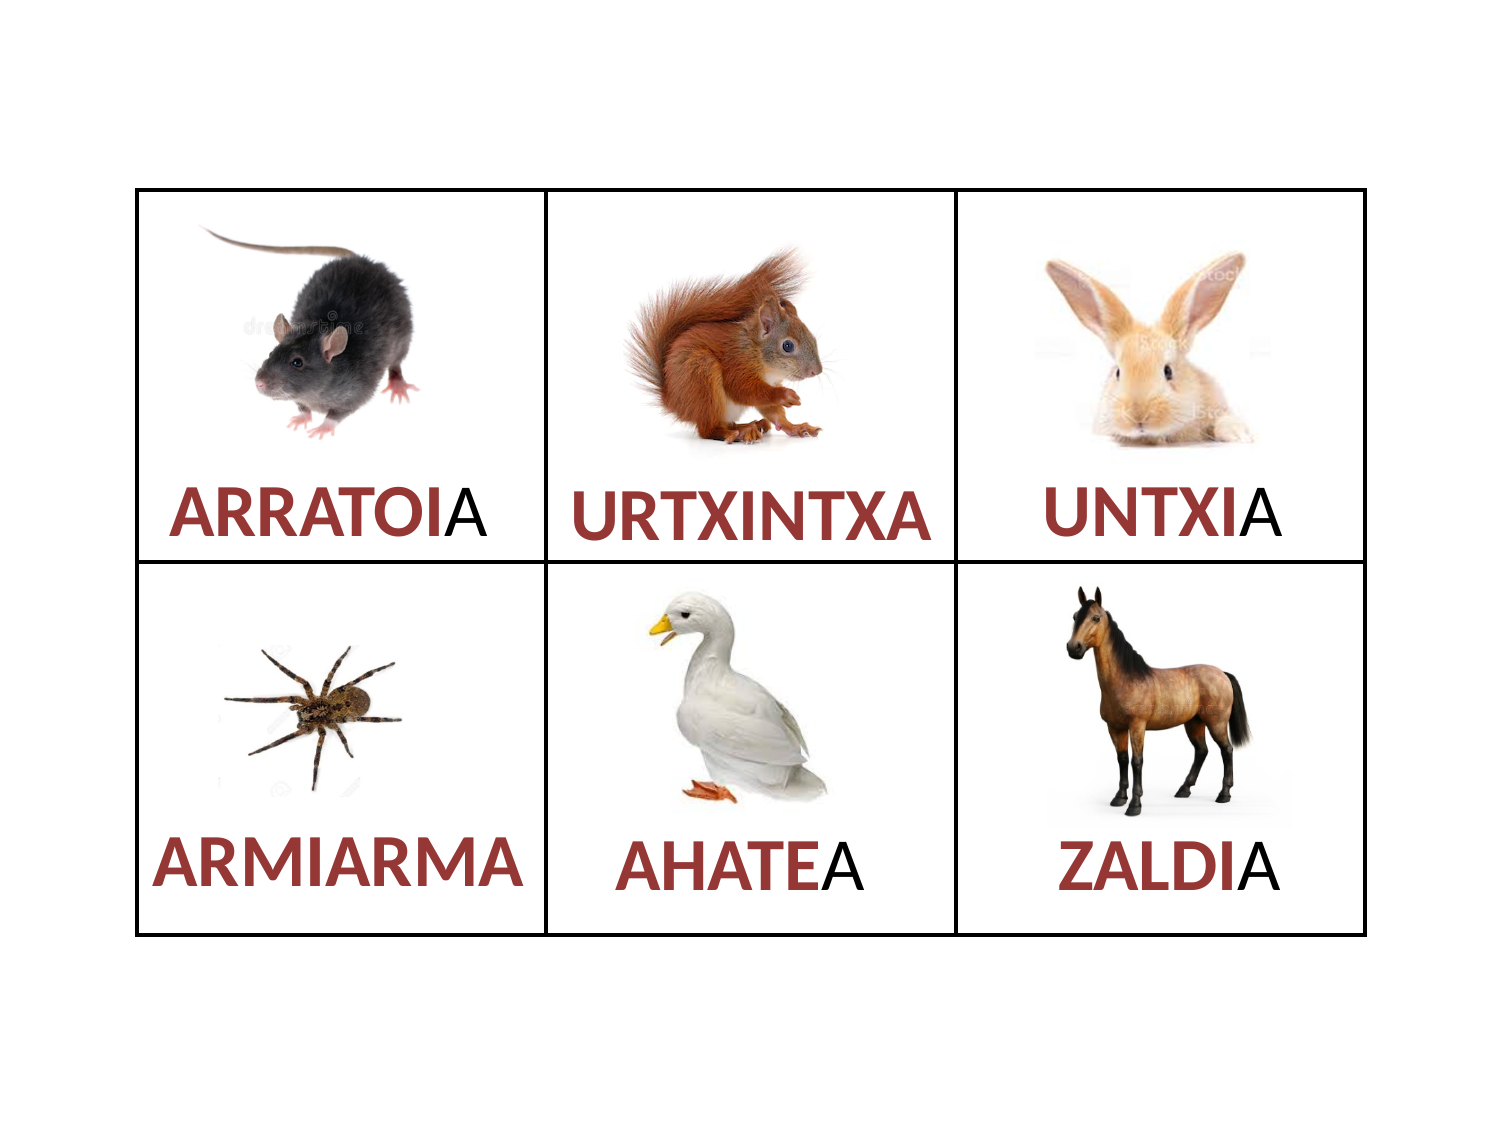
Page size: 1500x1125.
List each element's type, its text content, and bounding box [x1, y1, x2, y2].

picture [1035, 240, 1271, 454]
text_box AHATEA [600, 807, 880, 913]
picture [1047, 582, 1293, 828]
text_box ARRATOIA [154, 454, 503, 560]
text_box ZALDIA [1043, 807, 1297, 913]
table_cell [548, 564, 954, 933]
table_header [139, 192, 544, 560]
text_box UNTXIA [1027, 454, 1299, 560]
text_box URTXINTXA [555, 458, 948, 563]
picture [600, 224, 863, 458]
text_box ARMIARMA [137, 803, 540, 909]
picture [600, 578, 854, 807]
picture [218, 645, 403, 797]
table_cell [139, 564, 544, 933]
table_header [958, 192, 1363, 560]
picture [184, 215, 424, 454]
table_header [548, 192, 954, 560]
table_cell [958, 564, 1363, 933]
